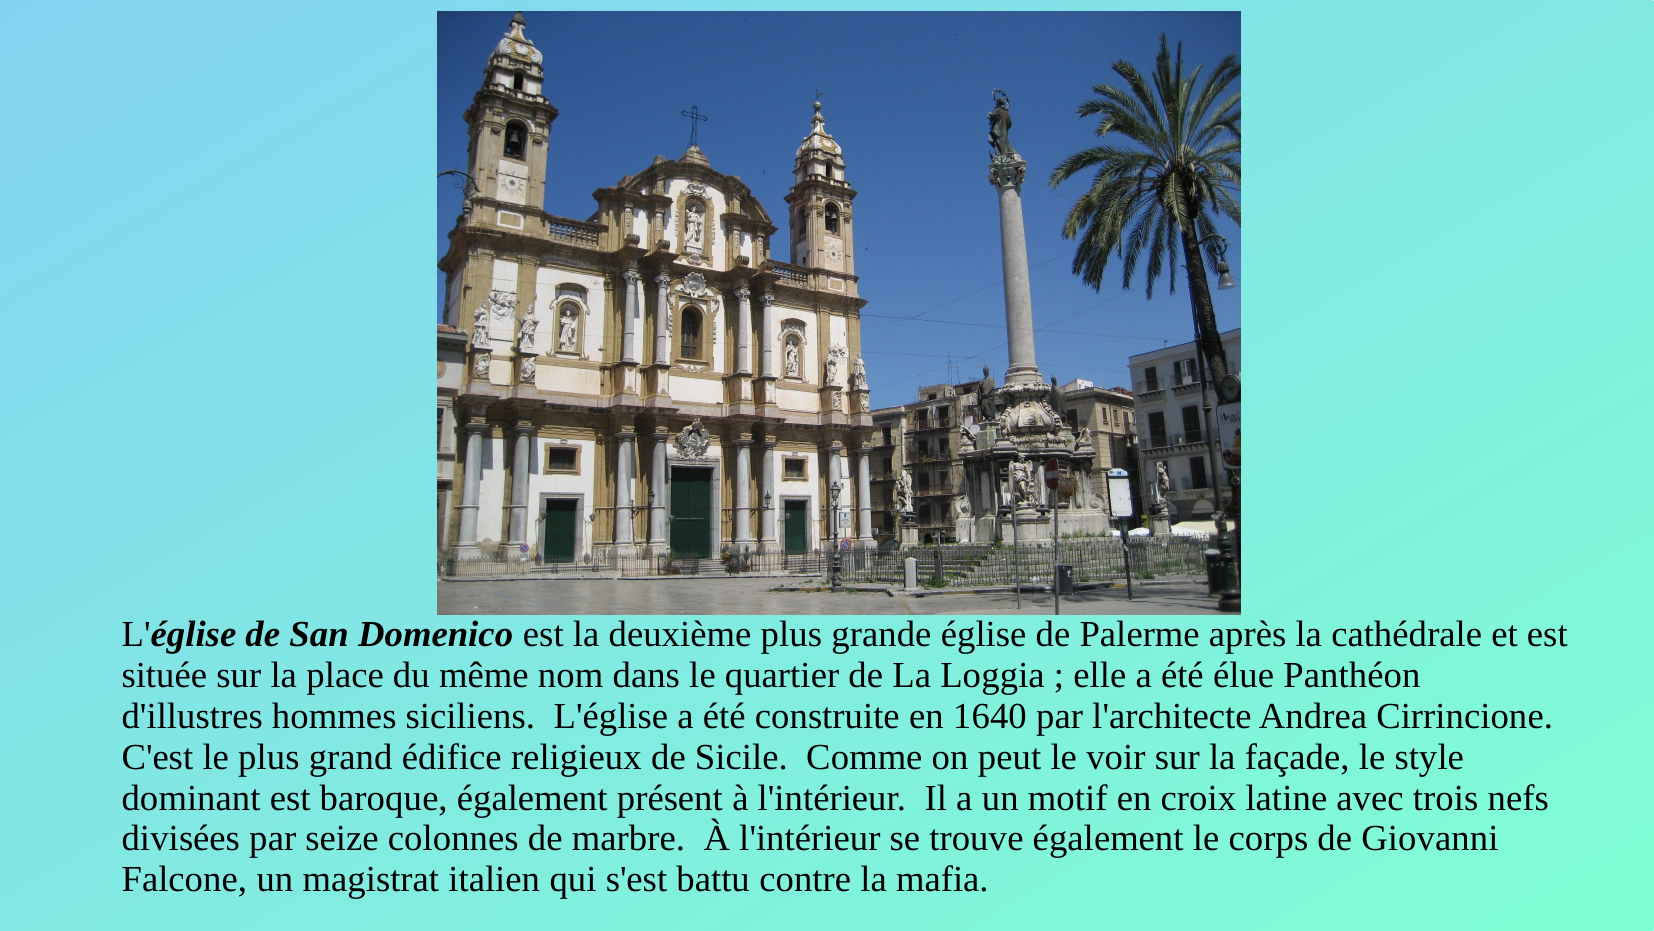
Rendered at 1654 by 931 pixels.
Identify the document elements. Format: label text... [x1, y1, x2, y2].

list L'église de San Domenico est la deuxième plus grande église de Palerme après la cathédrale et est située sur la place du même nom dans le quartier de La Loggia ; elle a été élue Panthéon d'illustres hommes siciliens. L'église a été construite en 1640 par l'architecte Andrea Cirrincione. C'est le plus grand édifice religieux de Sicile. Comme on peut le voir sur la façade, le style dominant est baroque, également présent à l'intérieur. Il a un motif en croix latine avec trois nefs divisées par seize colonnes de marbre. À l'intérieur se trouve également le corps de Giovanni Falcone, un magistrat italien qui s'est battu contre la mafia. [82, 614, 1571, 910]
picture [437, 11, 1241, 615]
